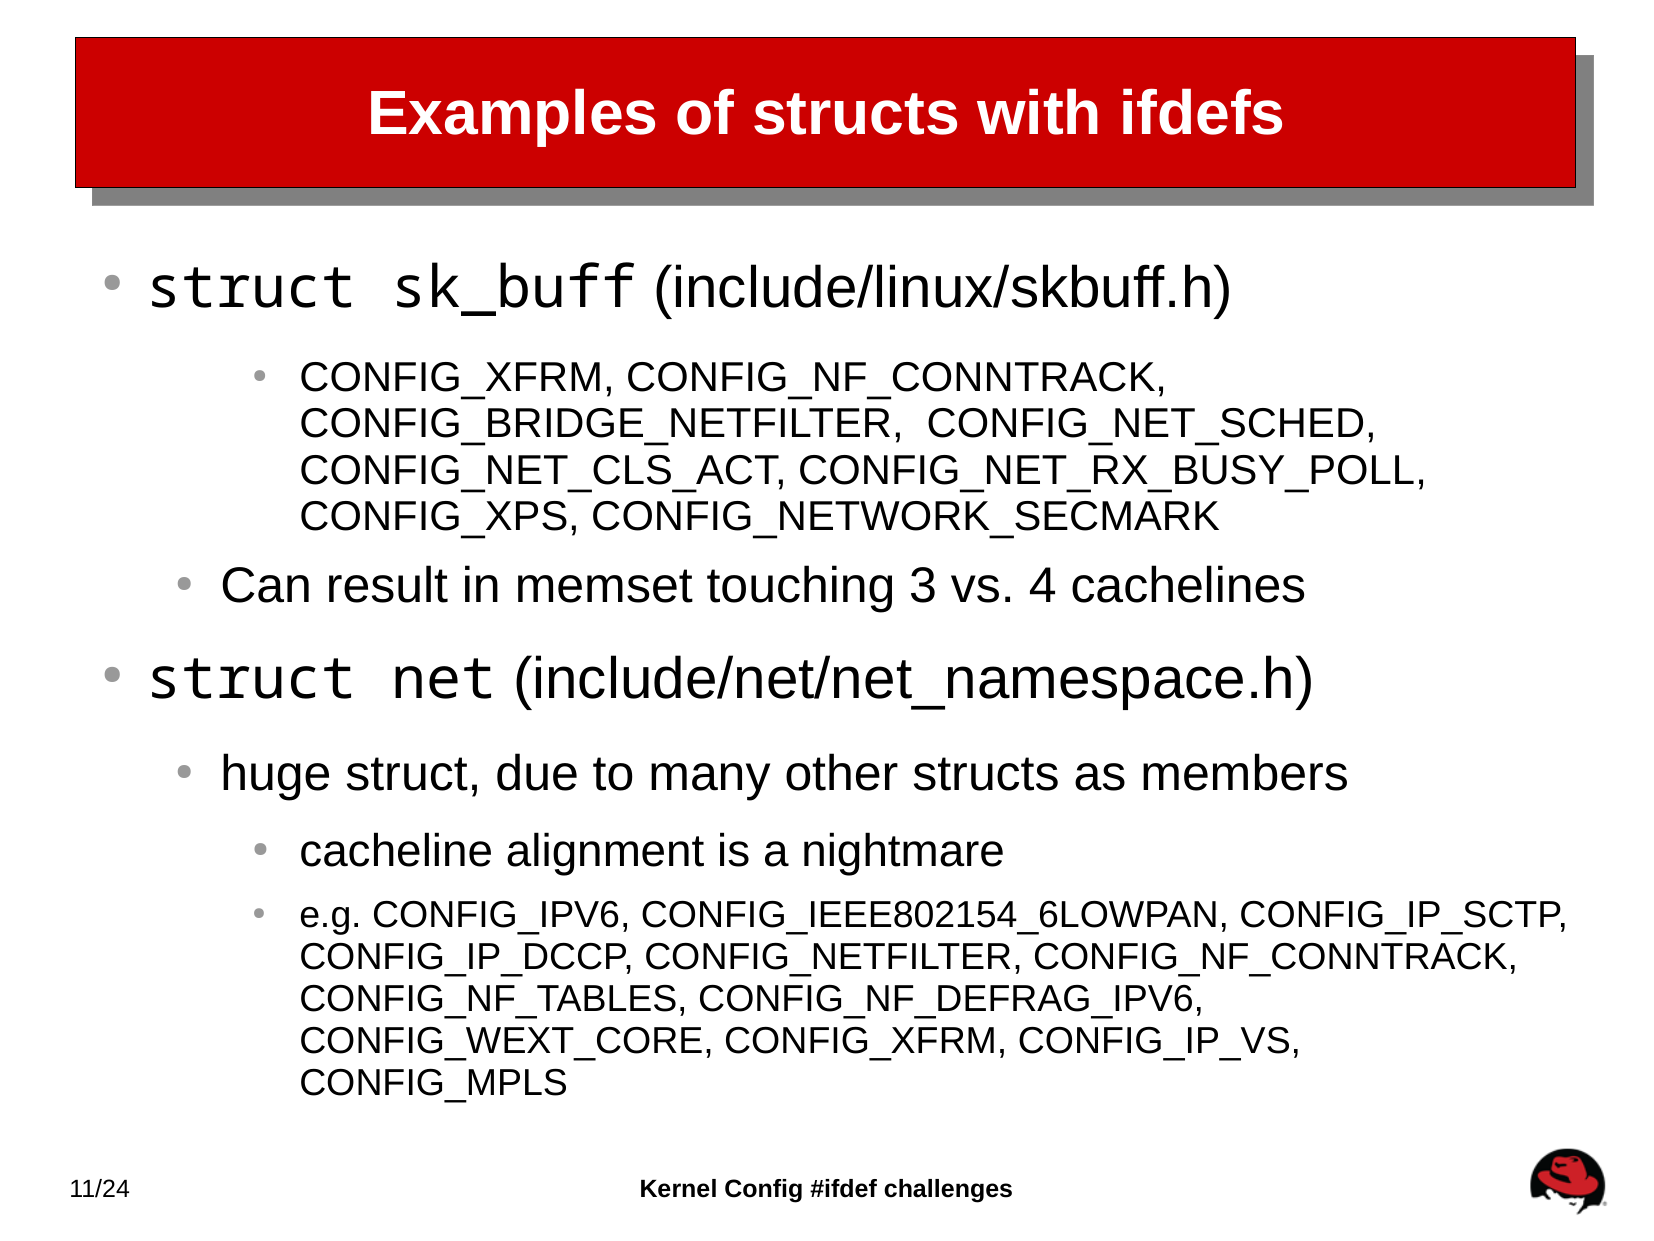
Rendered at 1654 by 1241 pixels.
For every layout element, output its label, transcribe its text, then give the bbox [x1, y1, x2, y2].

picture [1529, 1146, 1613, 1224]
title Examples of structs with ifdefs [82, 37, 1571, 188]
list struct sk_buff (include/linux/skbuff.h) CONFIG_XFRM, CONFIG_NF_CONNTRACK, CONFIG_BRIDGE_NETFILTER, CONFIG_NET_SCHED, CONFIG_NET_CLS_ACT, CONFIG_NET_RX_BUSY_POLL, CONFIG_XPS, CONFIG_NETWORK_SECMARK Can result in memset touching 3 vs. 4 cachelines struct net (include/net/net_namespace.h) huge struct, due to many other structs as members cacheline alignment is a nightmare e.g. CONFIG_IPV6, CONFIG_IEEE802154_6LOWPAN, CONFIG_IP_SCTP, CONFIG_IP_DCCP, CONFIG_NETFILTER, CONFIG_NF_CONNTRACK, CONFIG_NF_TABLES, CONFIG_NF_DEFRAG_IPV6, CONFIG_WEXT_CORE, CONFIG_XFRM, CONFIG_IP_VS, CONFIG_MPLS [86, 244, 1576, 1086]
